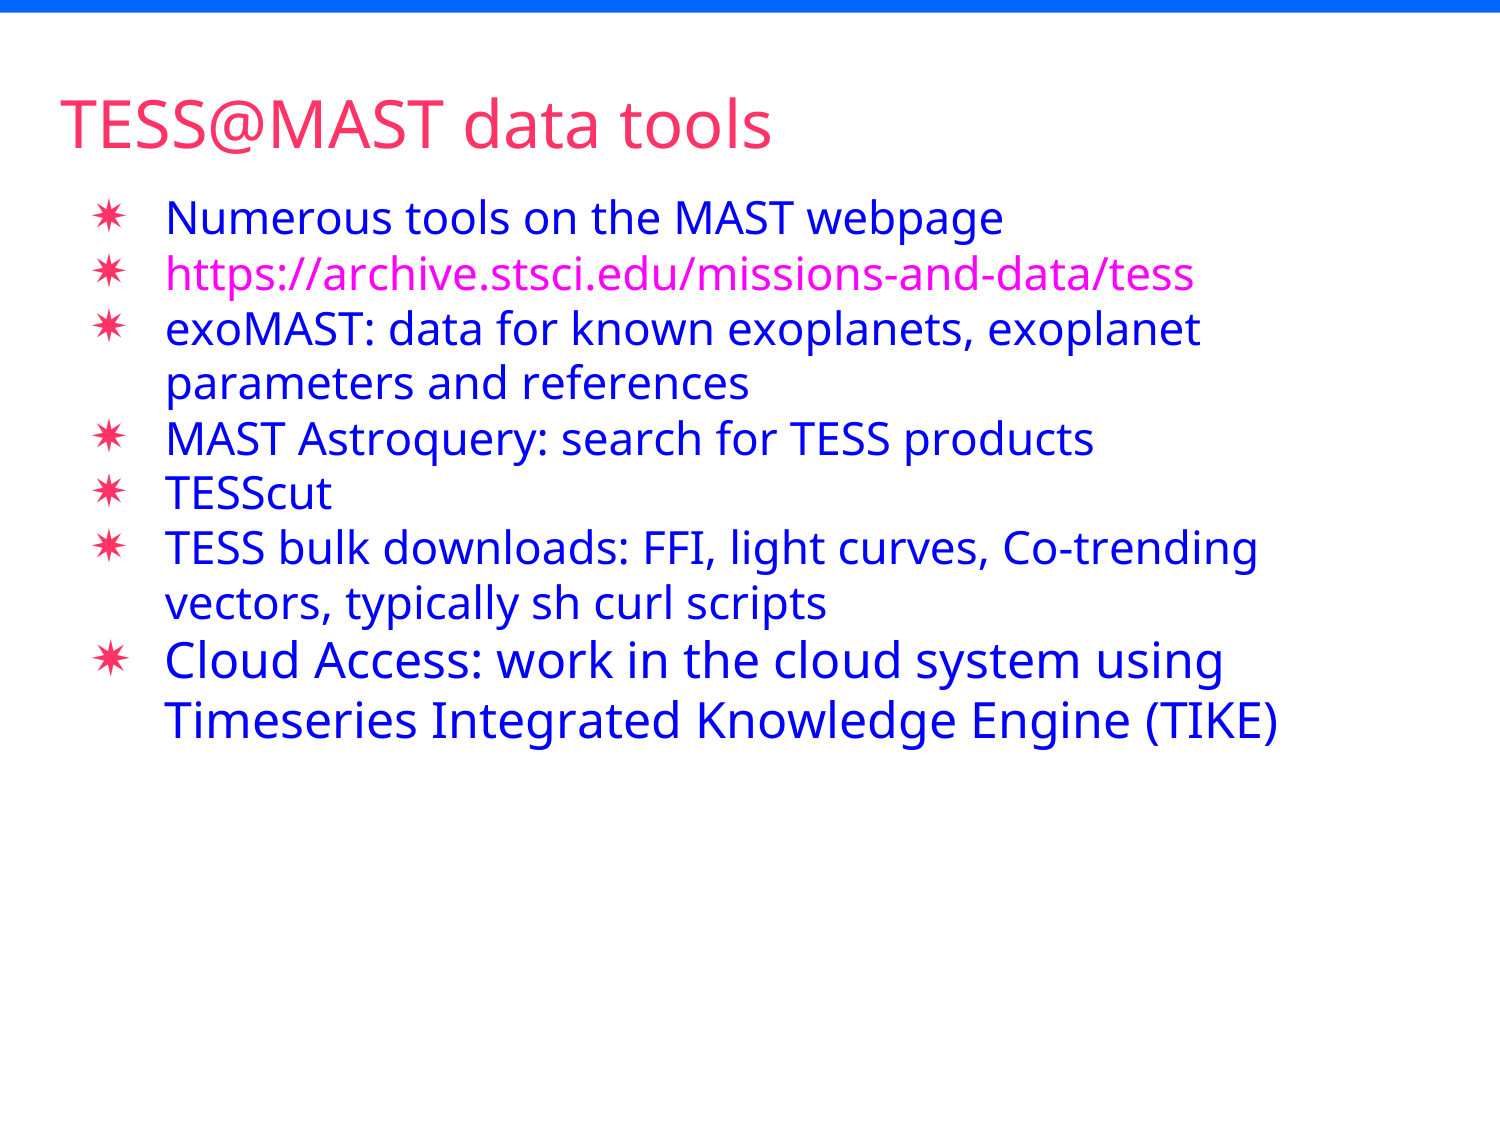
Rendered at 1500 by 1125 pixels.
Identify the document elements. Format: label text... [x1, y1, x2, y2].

text_box TESS@MAST data tools [45, 75, 826, 188]
text_box Numerous tools on the MAST webpage https://archive.stsci.edu/missions-and-data/tess exoMAST: data for known exoplanets, exoplanet parameters and references MAST Astroquery: search for TESS products TESScut TESS bulk downloads: FFI, light curves, Co-trending vectors, typically sh curl scripts Cloud Access: work in the cloud system using Timeseries Integrated Knowledge Engine (TIKE) [75, 121, 1426, 927]
